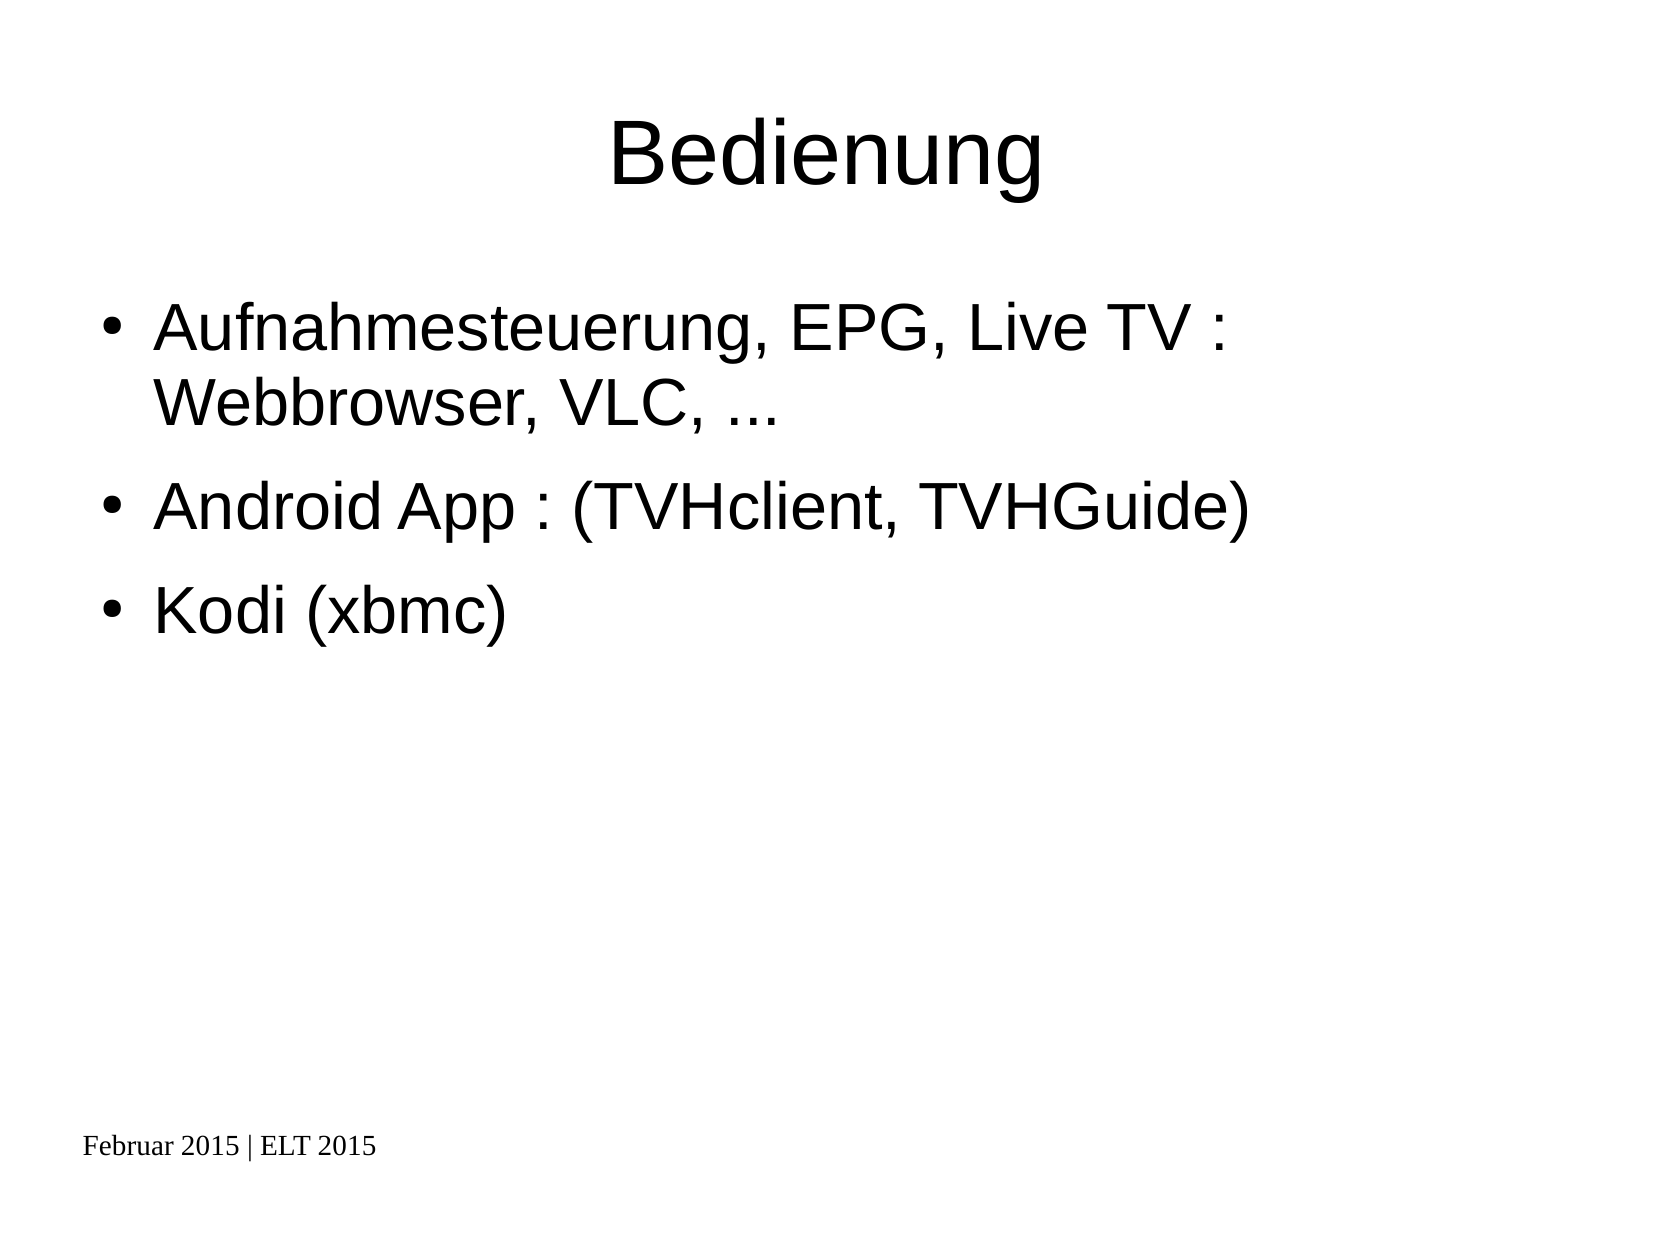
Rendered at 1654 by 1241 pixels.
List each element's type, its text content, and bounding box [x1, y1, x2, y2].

list Aufnahmesteuerung, EPG, Live TV : Webbrowser, VLC, ... Android App : (TVHclient, TVHGuide) Kodi (xbmc) [82, 290, 1571, 1010]
title Bedienung [82, 49, 1571, 257]
